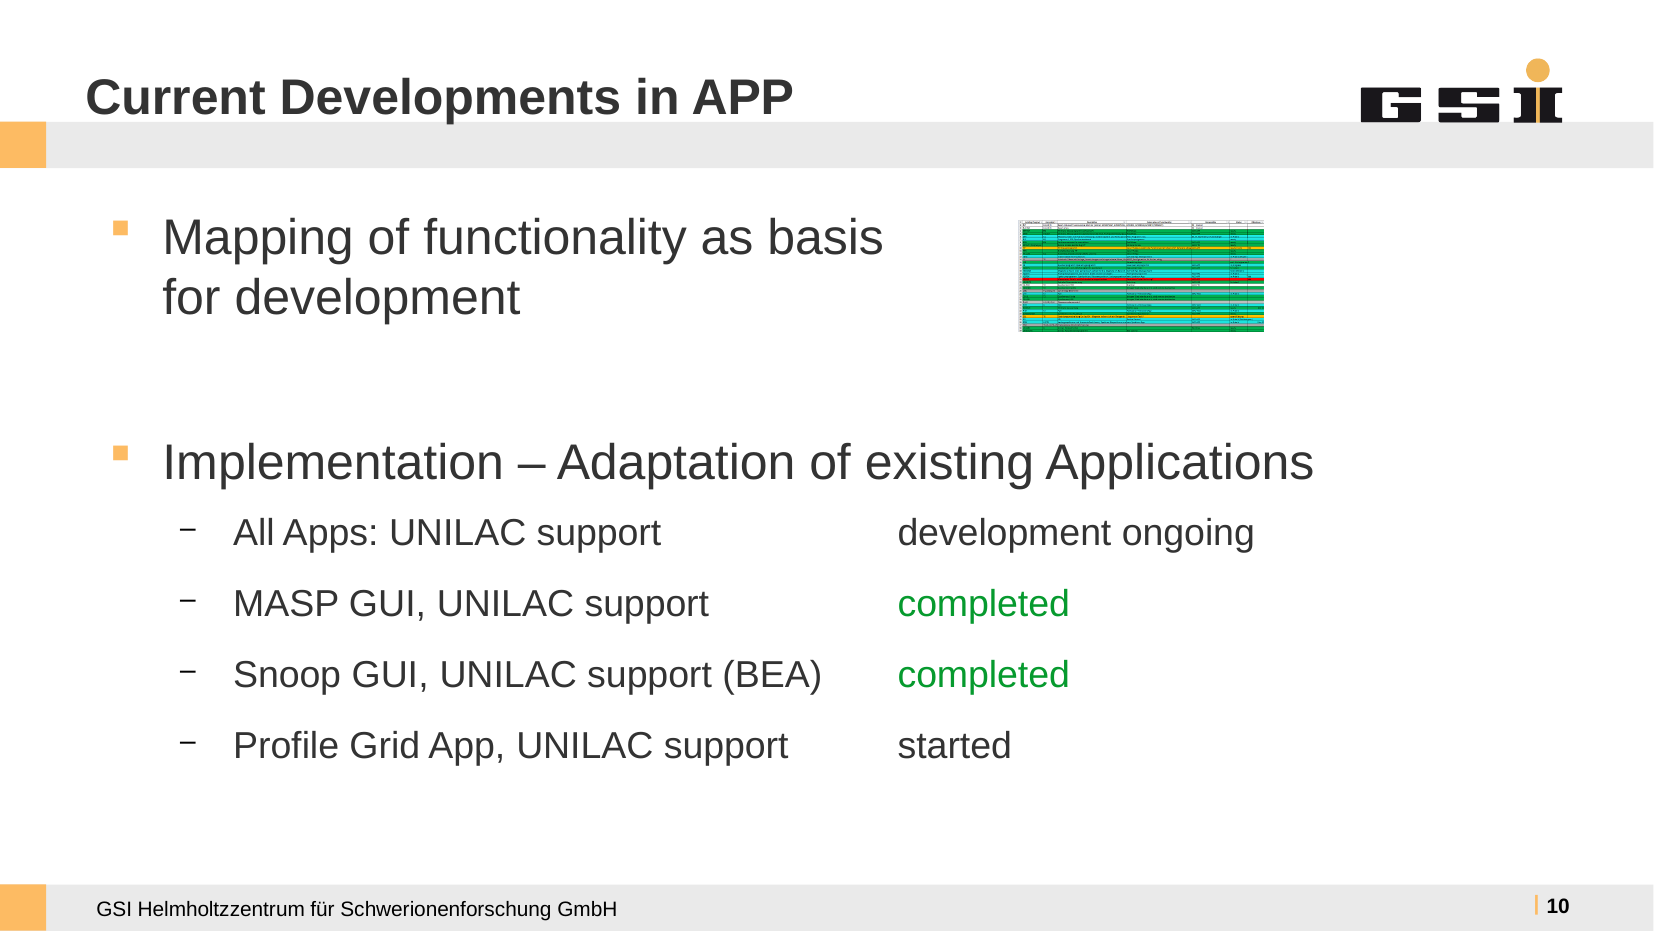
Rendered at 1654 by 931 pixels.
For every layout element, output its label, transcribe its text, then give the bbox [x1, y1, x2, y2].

list Mapping of functionality as basis for development Implementation – Adaptation of existing Applications All Apps: UNILAC support development ongoing MASP GUI, UNILAC support completed Snoop GUI, UNILAC support (BEA) completed Profile Grid App, UNILAC support started [76, 196, 1562, 862]
picture [1359, 56, 1564, 125]
picture [1018, 220, 1264, 332]
title Current Developments in APP [70, 55, 1081, 132]
